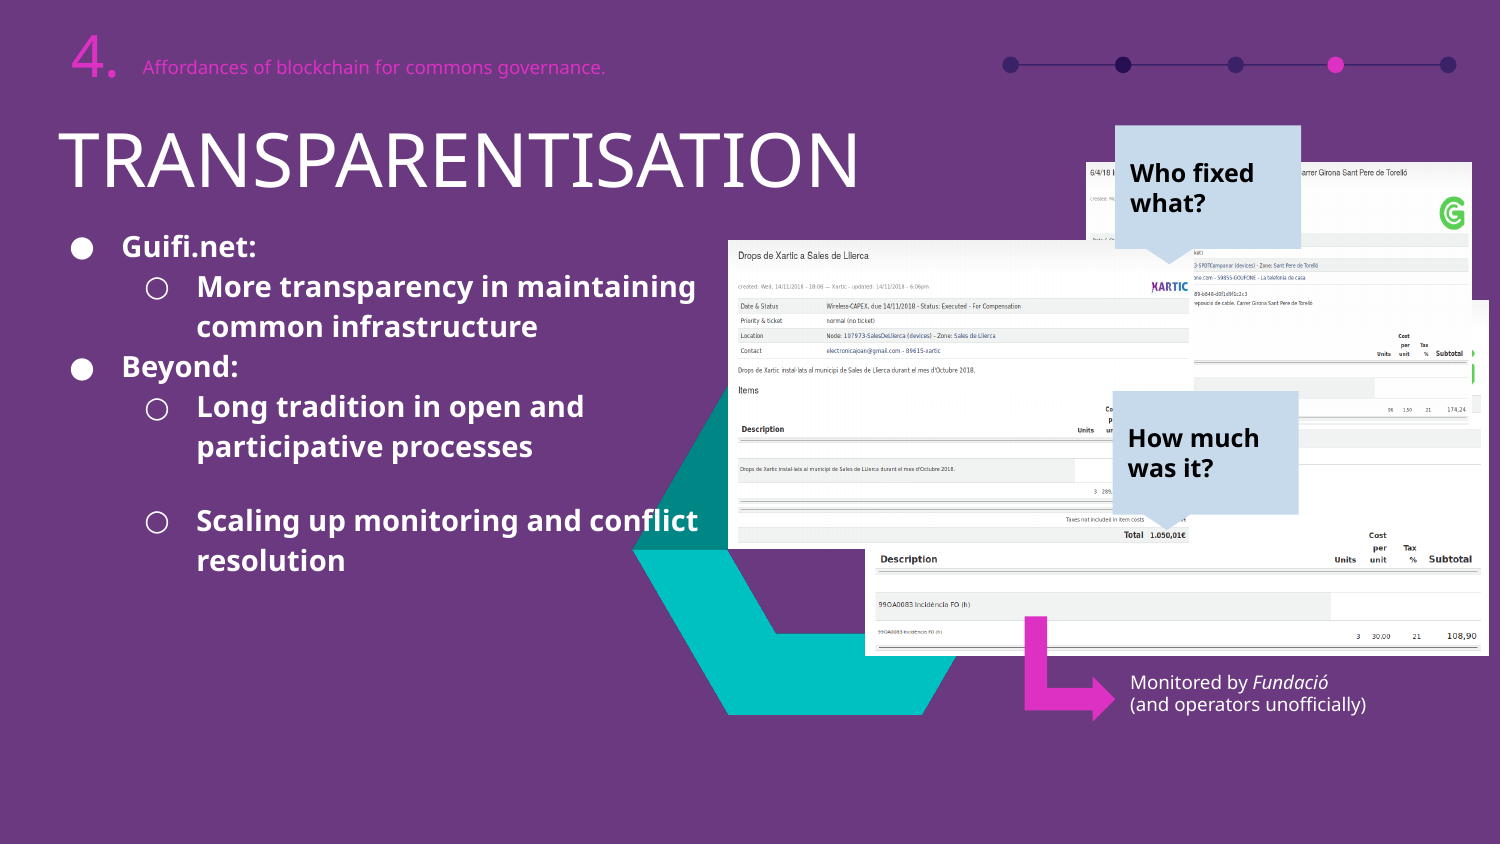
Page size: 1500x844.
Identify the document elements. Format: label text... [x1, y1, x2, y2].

text_box How much was it? [1112, 391, 1299, 530]
text_box [1227, 56, 1244, 74]
text_box Monitored by Fundació (and operators unofficially) [1115, 655, 1489, 729]
text_box [1439, 56, 1457, 74]
picture [632, 162, 1489, 715]
text_box 4. [56, 4, 165, 111]
text_box [1114, 56, 1132, 74]
text_box TRANSPARENTISATION [43, 97, 1391, 211]
text_box [1002, 56, 1019, 74]
text_box Who fixed what? [1115, 211, 1302, 265]
text_box [1024, 616, 1116, 722]
text_box [1327, 56, 1345, 74]
text_box Affordances of blockchain for commons governance. [127, 40, 987, 89]
list Guifi.net: More transparency in maintaining common infrastructure Beyond: Long tradition in open and participative processes Scaling up monitoring and conflict resolution [31, 207, 729, 587]
